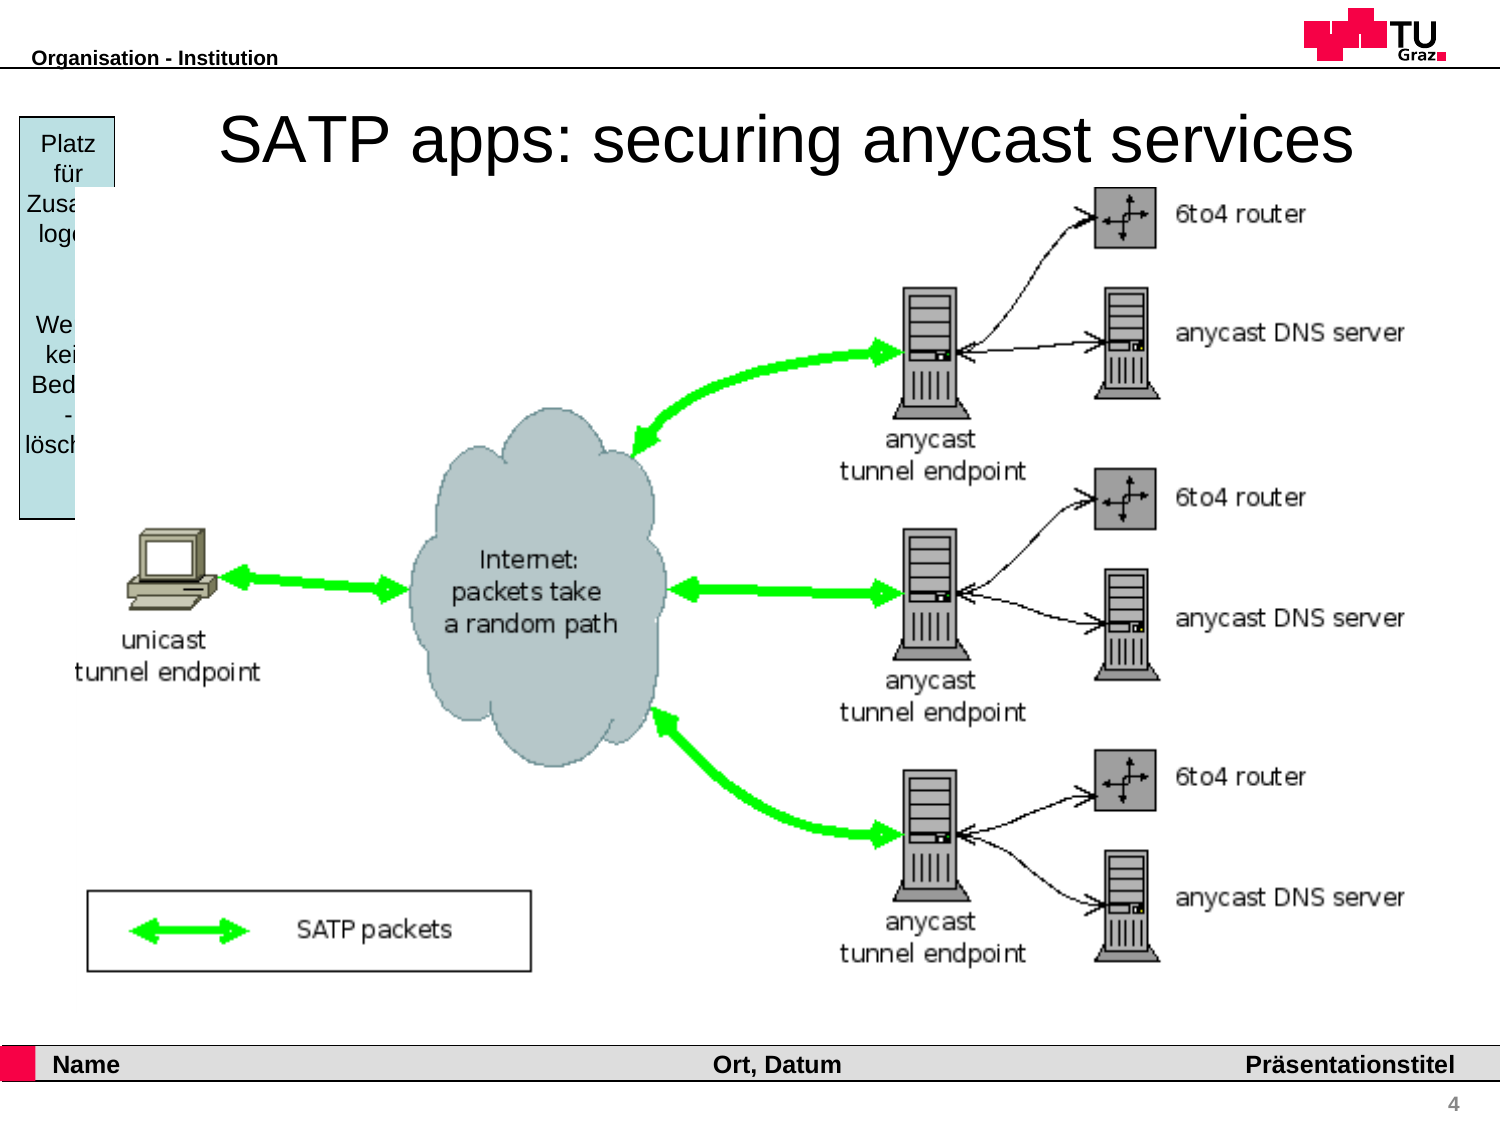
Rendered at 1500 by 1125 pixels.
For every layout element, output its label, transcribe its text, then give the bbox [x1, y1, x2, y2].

picture [75, 187, 1411, 1013]
title SATP apps: securing anycast services [150, 90, 1426, 188]
